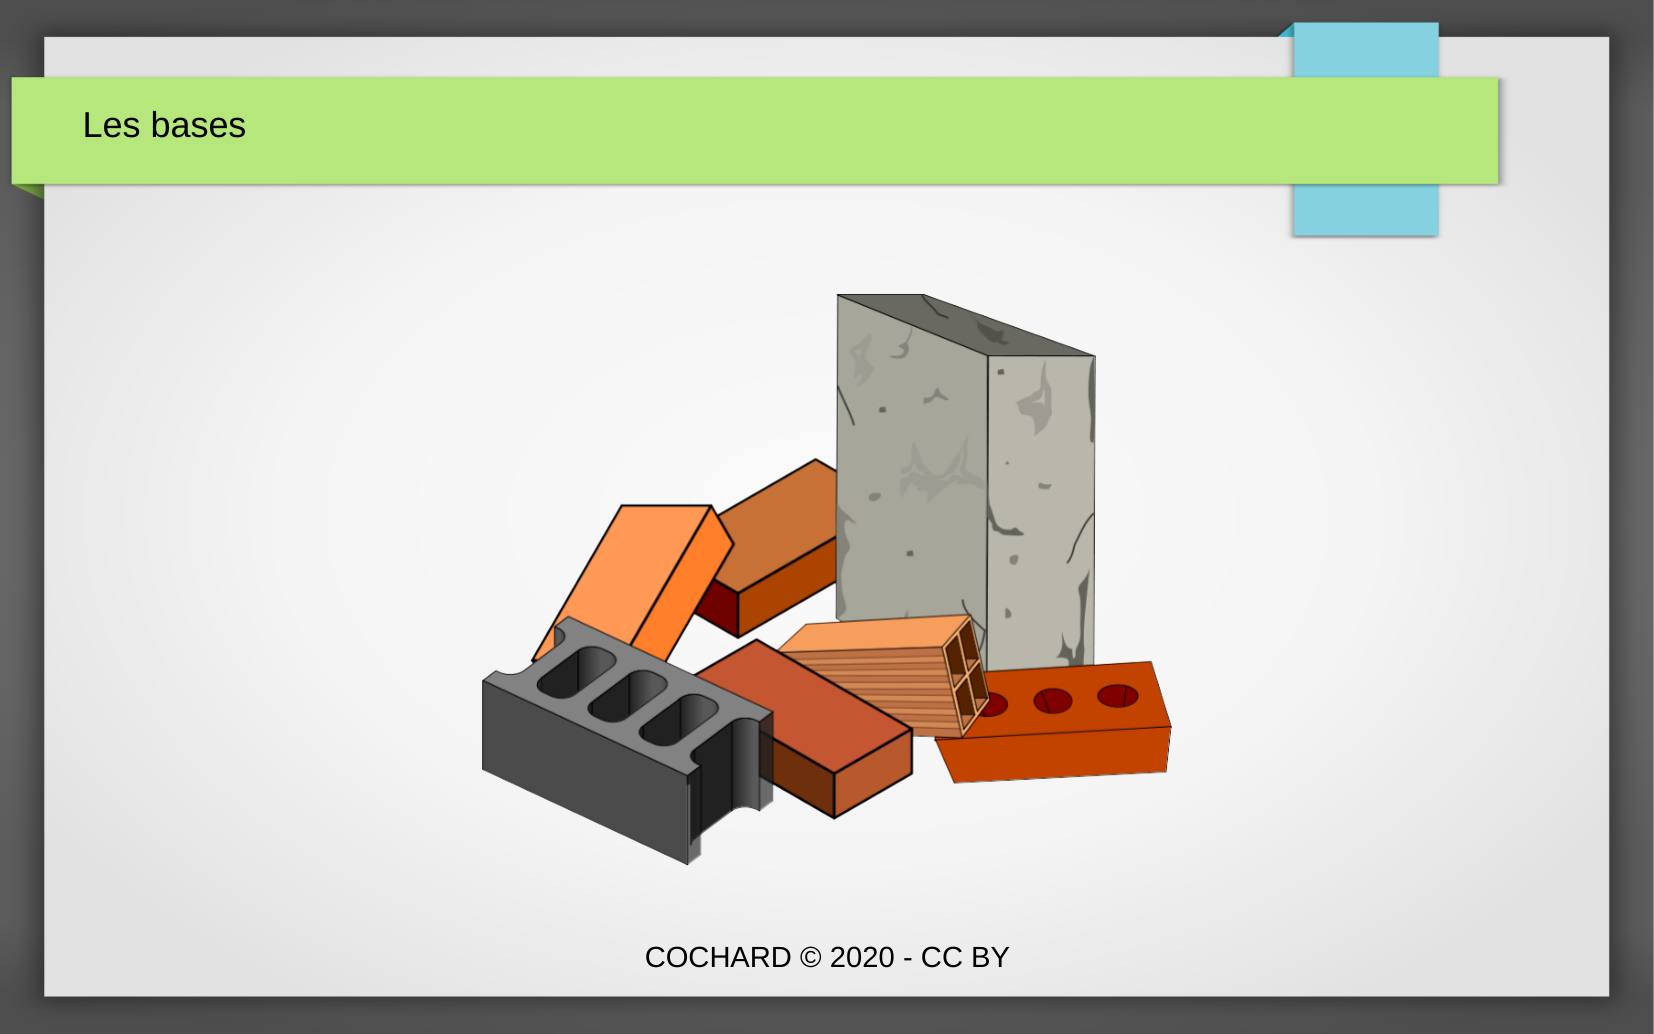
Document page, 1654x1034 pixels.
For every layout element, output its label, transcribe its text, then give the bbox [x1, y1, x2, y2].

picture [0, 0, 1654, 1034]
title Les bases [82, 39, 1235, 210]
